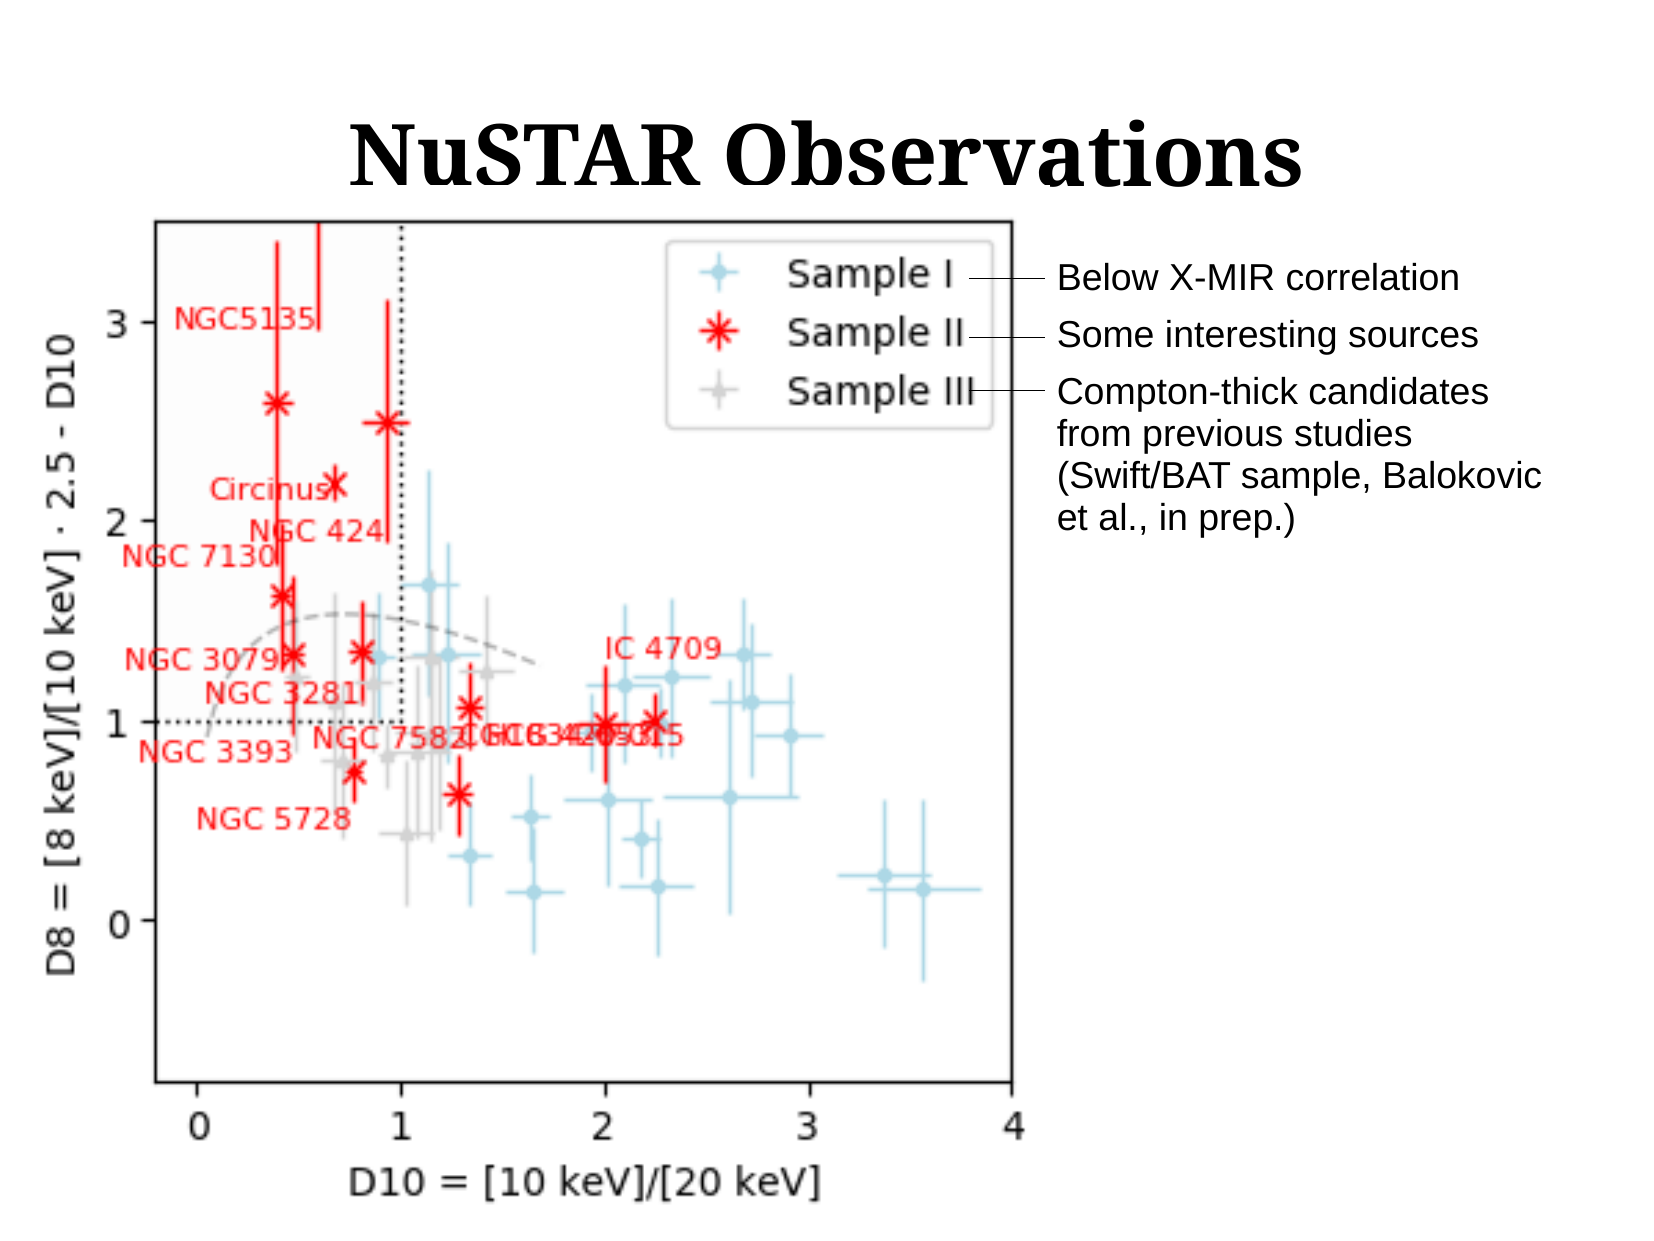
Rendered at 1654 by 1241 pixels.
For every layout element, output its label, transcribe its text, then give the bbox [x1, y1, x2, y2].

text_box Some interesting sources [1042, 305, 1562, 405]
text_box Below X-MIR correlation [1042, 248, 1568, 348]
title NuSTAR Observations [82, 49, 1571, 257]
picture [17, 185, 1050, 1230]
text_box Compton-thick candidates from previous studies (Swift/BAT sample, Balokovic et al., in prep.) [1042, 362, 1568, 546]
